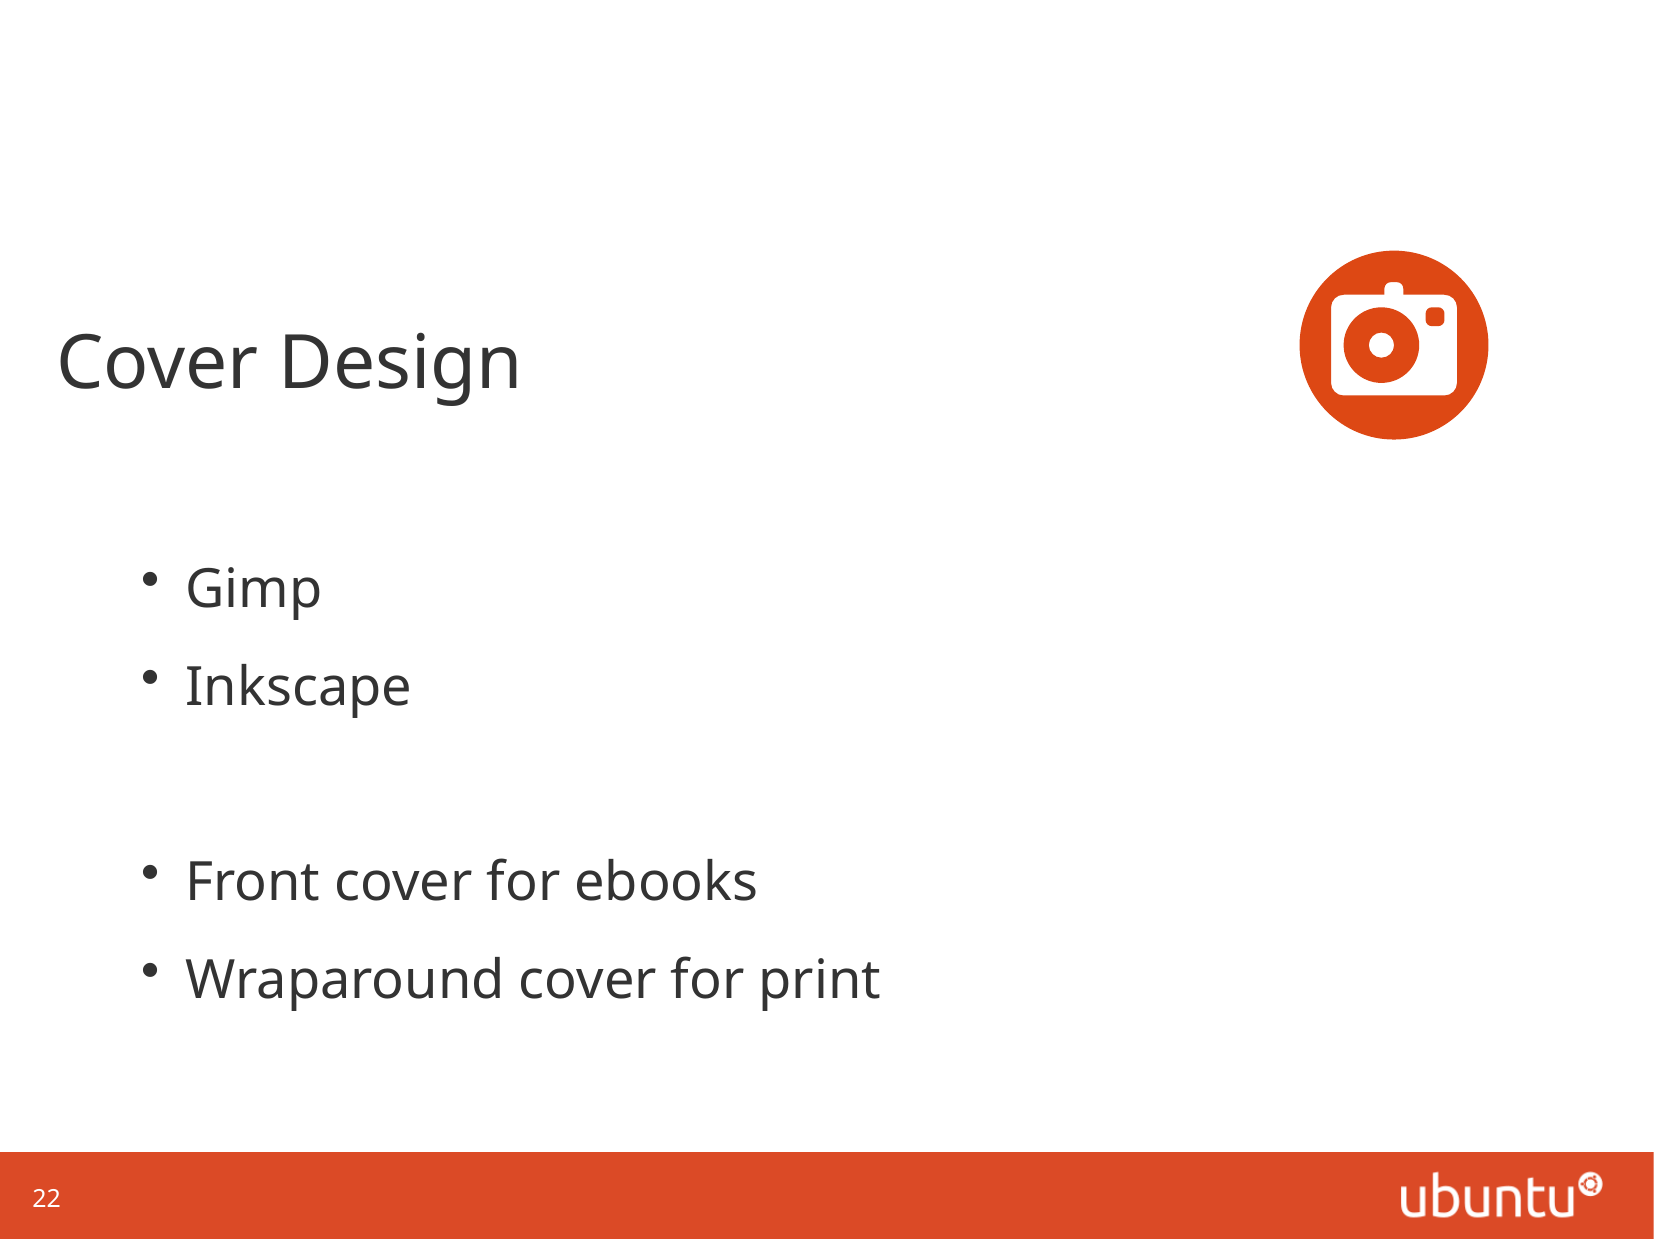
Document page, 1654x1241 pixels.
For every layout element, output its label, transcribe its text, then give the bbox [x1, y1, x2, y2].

picture [0, 1152, 76, 1239]
list Gimp Inkscape Front cover for ebooks Wraparound cover for print [76, 512, 1588, 1241]
picture [1275, 226, 1513, 464]
picture [1588, 1152, 1654, 1239]
title Cover Design [56, 130, 1596, 587]
